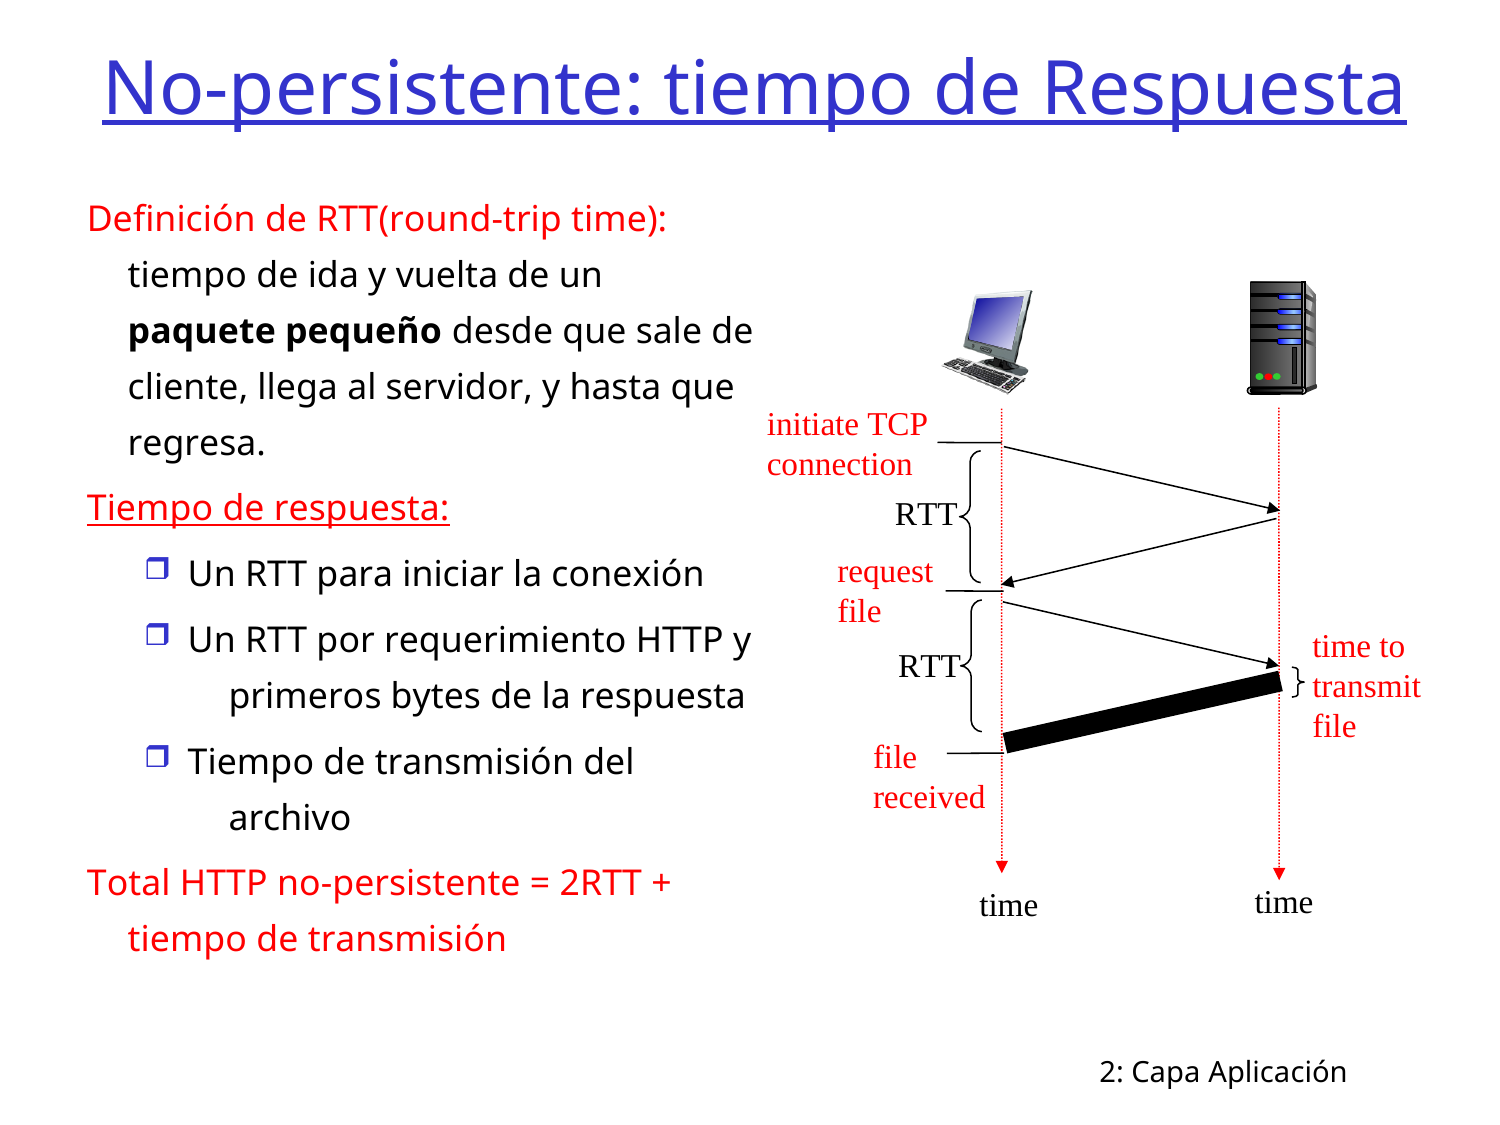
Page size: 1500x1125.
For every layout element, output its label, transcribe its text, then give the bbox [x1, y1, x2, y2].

text_box initiate TCP connection [752, 394, 944, 491]
text_box time [1239, 872, 1329, 929]
text_box RTT [883, 636, 977, 692]
text_box time to transmit file [1297, 616, 1445, 753]
text_box [1247, 281, 1318, 395]
text_box request file [822, 541, 949, 637]
picture [919, 285, 1035, 402]
text_box file received [858, 727, 1001, 823]
text_box [968, 296, 1024, 350]
list Definición de RTT(round-trip time): tiempo de ida y vuelta de un paquete pequeño desde que sale de cliente, llega al servidor, y hasta que regresa. Tiempo de respuesta: Un RTT para iniciar la conexión Un RTT por requerimiento HTTP y primeros bytes de la respuesta Tiempo de transmisión del archivo Total HTTP no-persistente = 2RTT + tiempo de transmisión [69, 177, 770, 1023]
text_box RTT [880, 484, 973, 541]
title No-persistente: tiempo de Respuesta [87, 0, 1463, 178]
text_box time [964, 875, 1054, 931]
